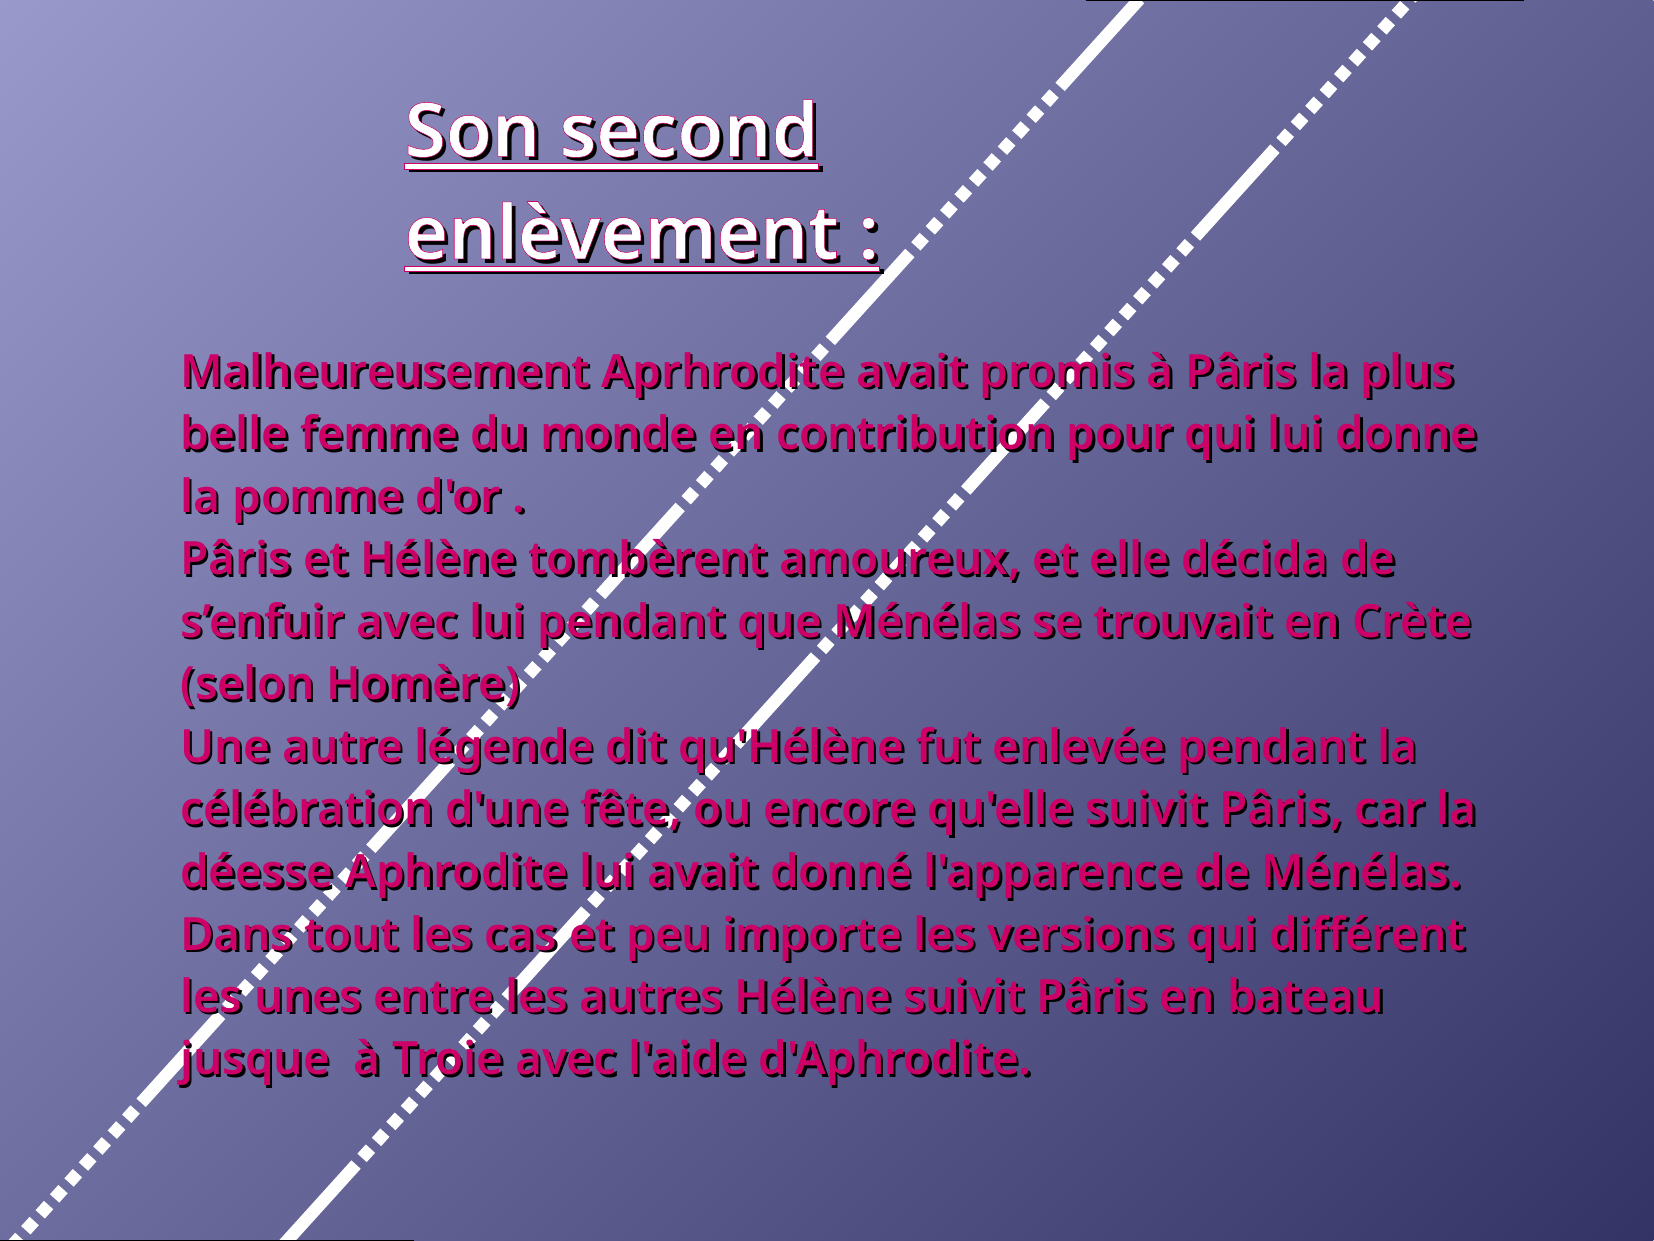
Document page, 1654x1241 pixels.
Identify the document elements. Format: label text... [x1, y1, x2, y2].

text_box Malheureusement Aprhrodite avait promis à Pâris la plus belle femme du monde en contribution pour qui lui donne la pomme d'or . Pâris et Hélène tombèrent amoureux, et elle décida de s’enfuir avec lui pendant que Ménélas se trouvait en Crète (selon Homère) Une autre légende dit qu'Hélène fut enlevée pendant la célébration d'une fête, ou encore qu'elle suivit Pâris, car la déesse Aphrodite lui avait donné l'apparence de Ménélas. Dans tout les cas et peu importe les versions qui différent les unes entre les autres Hélène suivit Pâris en bateau jusque à Troie avec l'aide d'Aphrodite. [165, 330, 1501, 1075]
text_box Son second enlèvement : [389, 69, 1276, 184]
